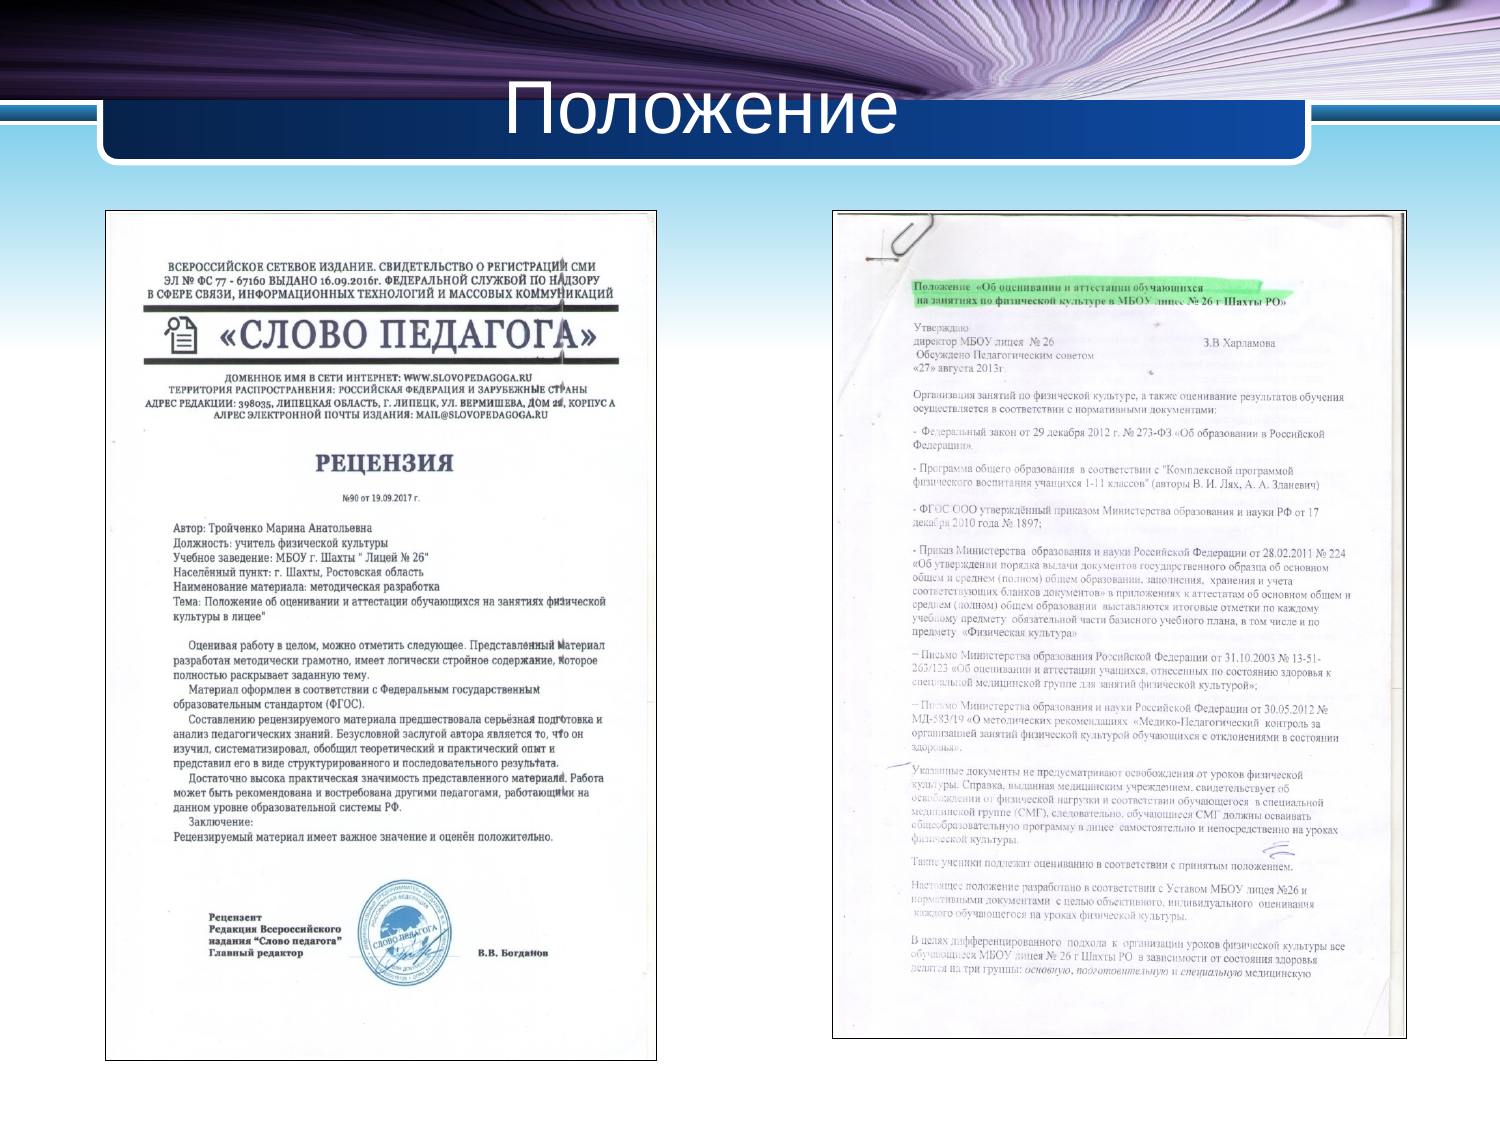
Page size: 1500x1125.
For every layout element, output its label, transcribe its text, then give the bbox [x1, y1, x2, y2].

picture [0, 0, 1500, 100]
picture [832, 210, 1407, 1039]
picture [105, 210, 657, 1061]
title Положение [137, 61, 1288, 154]
